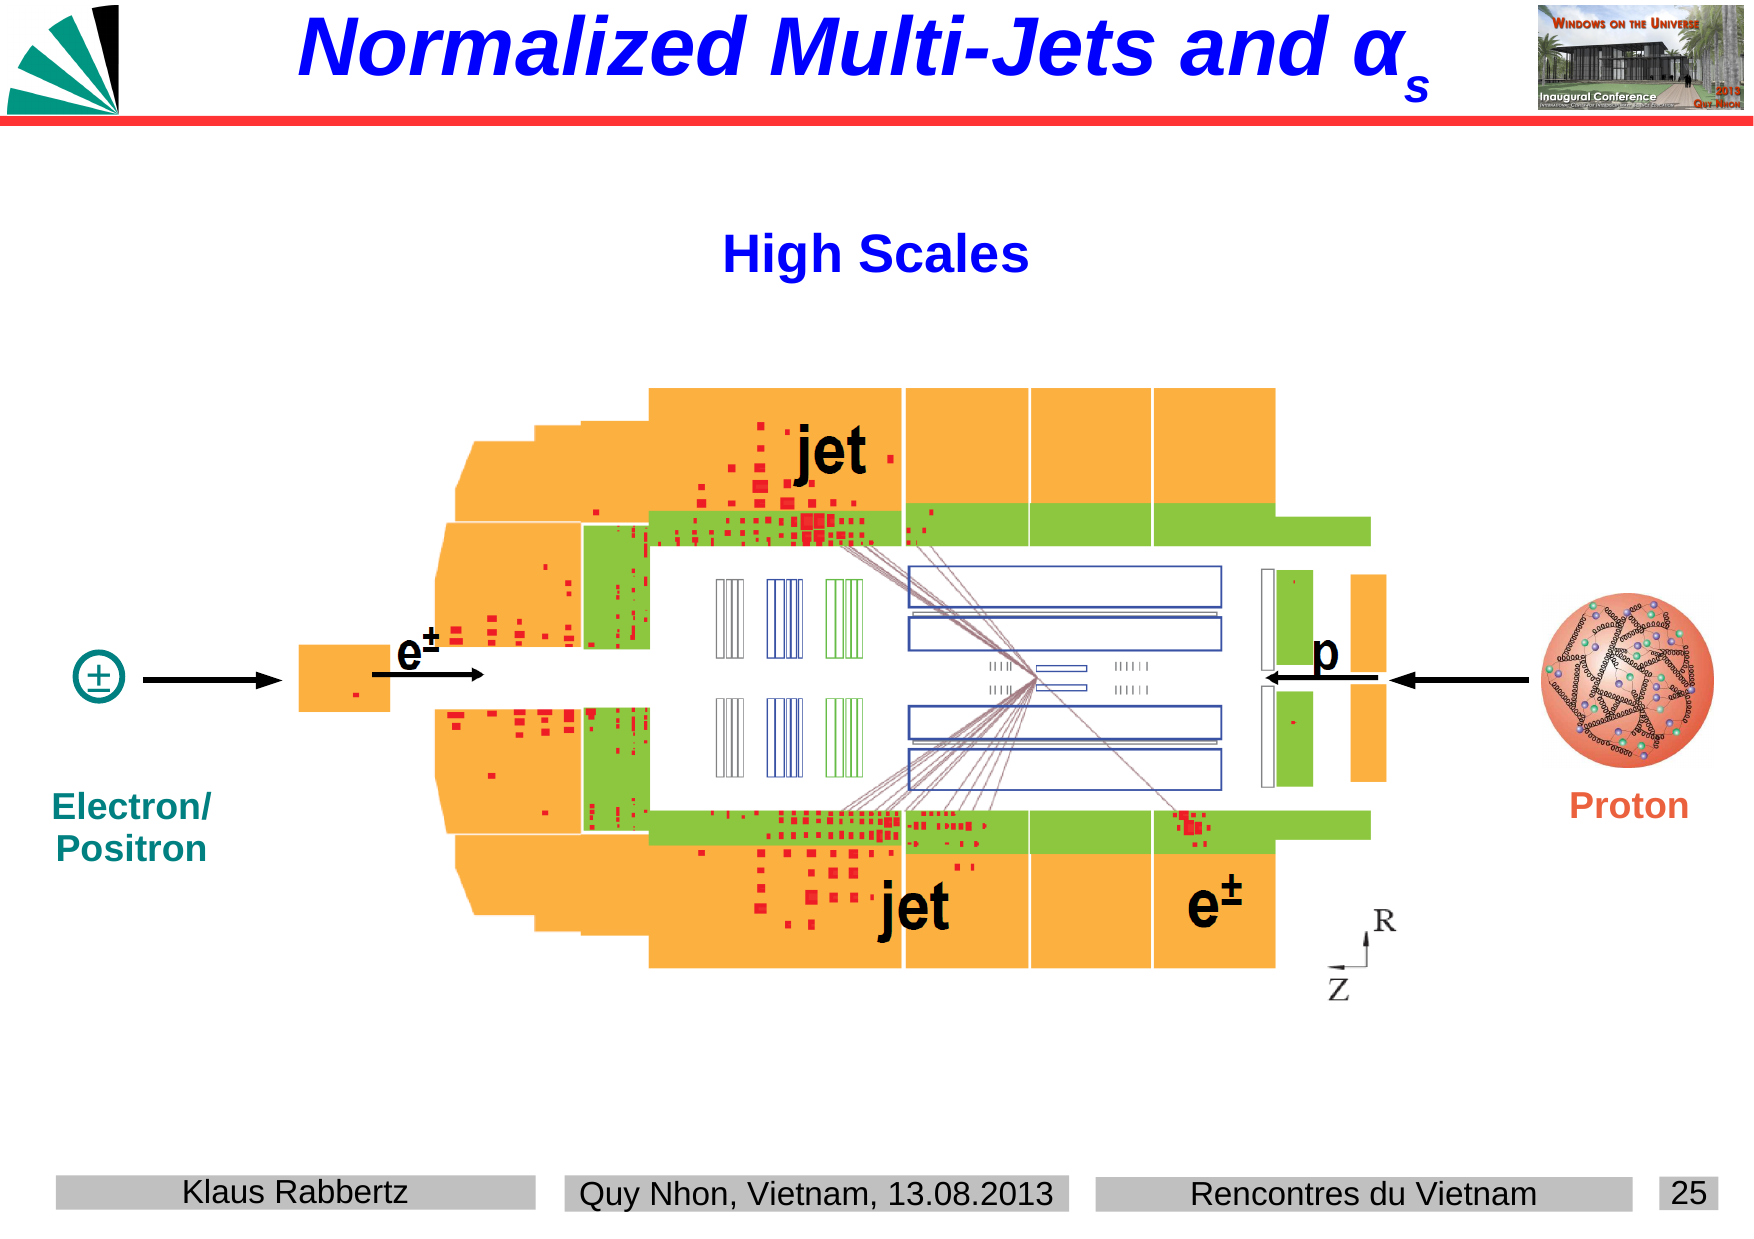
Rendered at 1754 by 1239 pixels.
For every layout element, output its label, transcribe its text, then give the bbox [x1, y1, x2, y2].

picture [1541, 593, 1714, 769]
picture [7, 5, 119, 116]
text_box ± [75, 652, 123, 701]
text_box Proton [1557, 778, 1703, 834]
picture [281, 377, 1417, 1010]
text_box Electron/ Positron [39, 779, 224, 876]
title Normalized Multi-Jets and αs [123, 0, 1606, 114]
picture [1606, 5, 1744, 110]
text_box High Scales [710, 217, 1043, 291]
